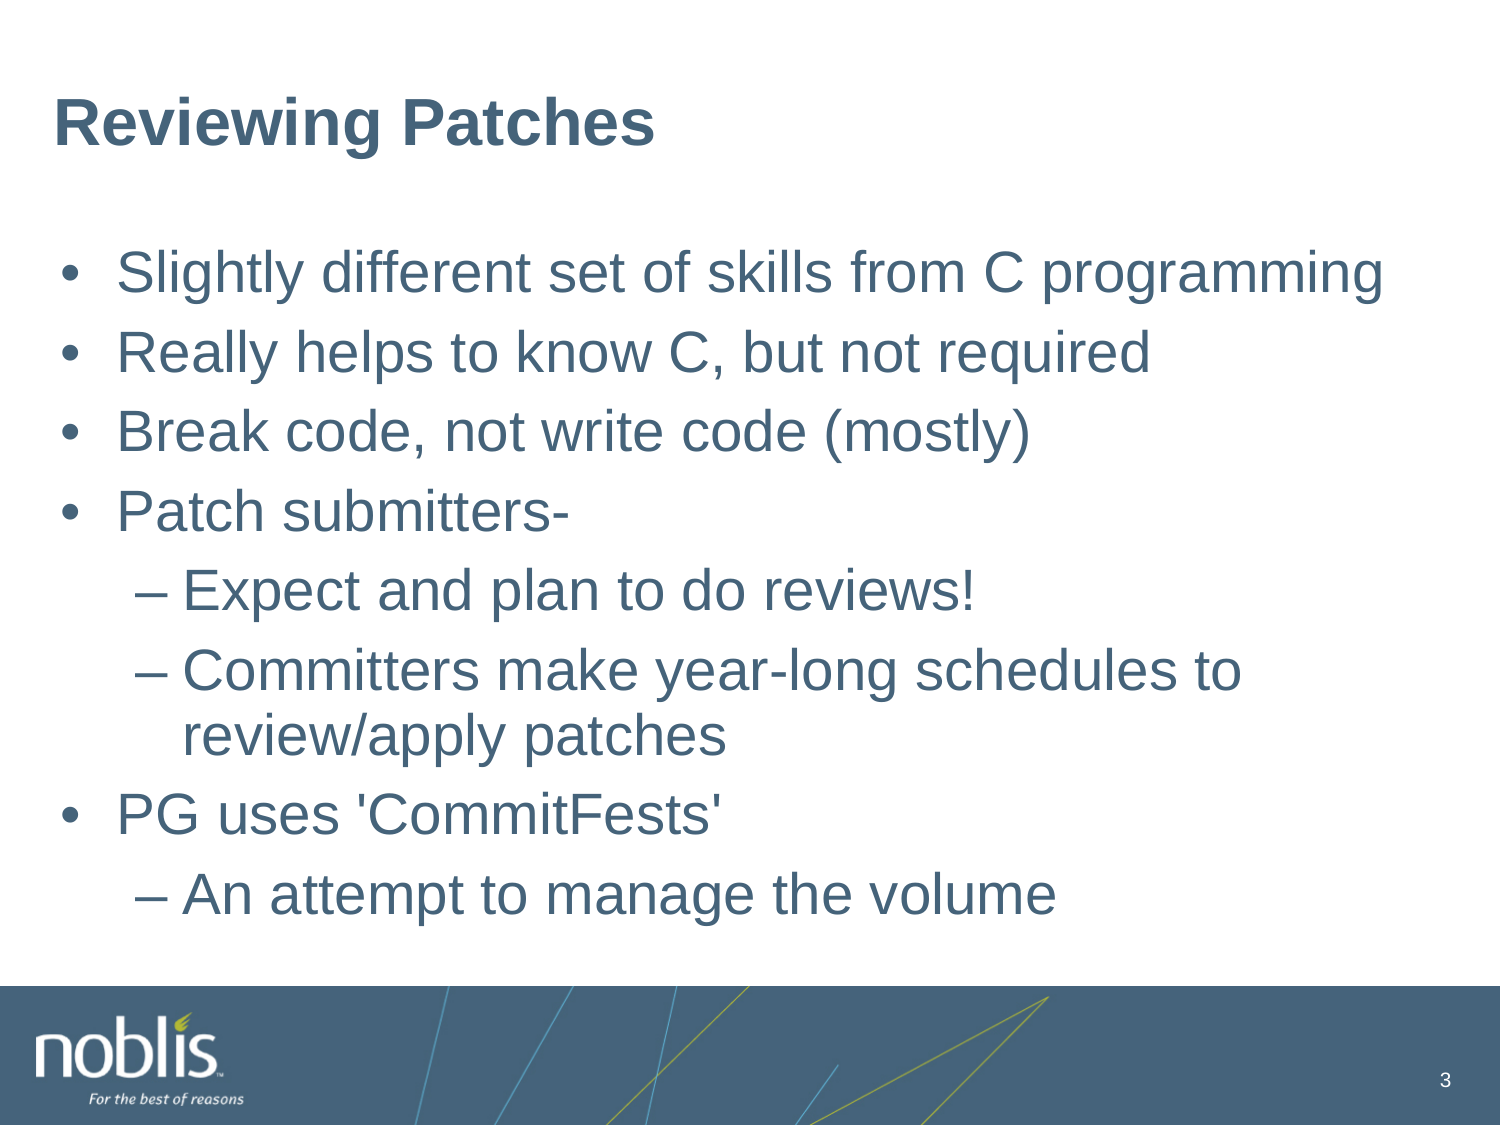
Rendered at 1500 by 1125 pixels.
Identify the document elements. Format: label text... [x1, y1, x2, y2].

list Slightly different set of skills from C programming Really helps to know C, but not required Break code, not write code (mostly) Patch submitters- Expect and plan to do reviews! Committers make year-long schedules to review/apply patches PG uses 'CommitFests' An attempt to manage the volume [60, 239, 1437, 968]
picture [0, 986, 1500, 1125]
title Reviewing Patches [53, 38, 1438, 211]
